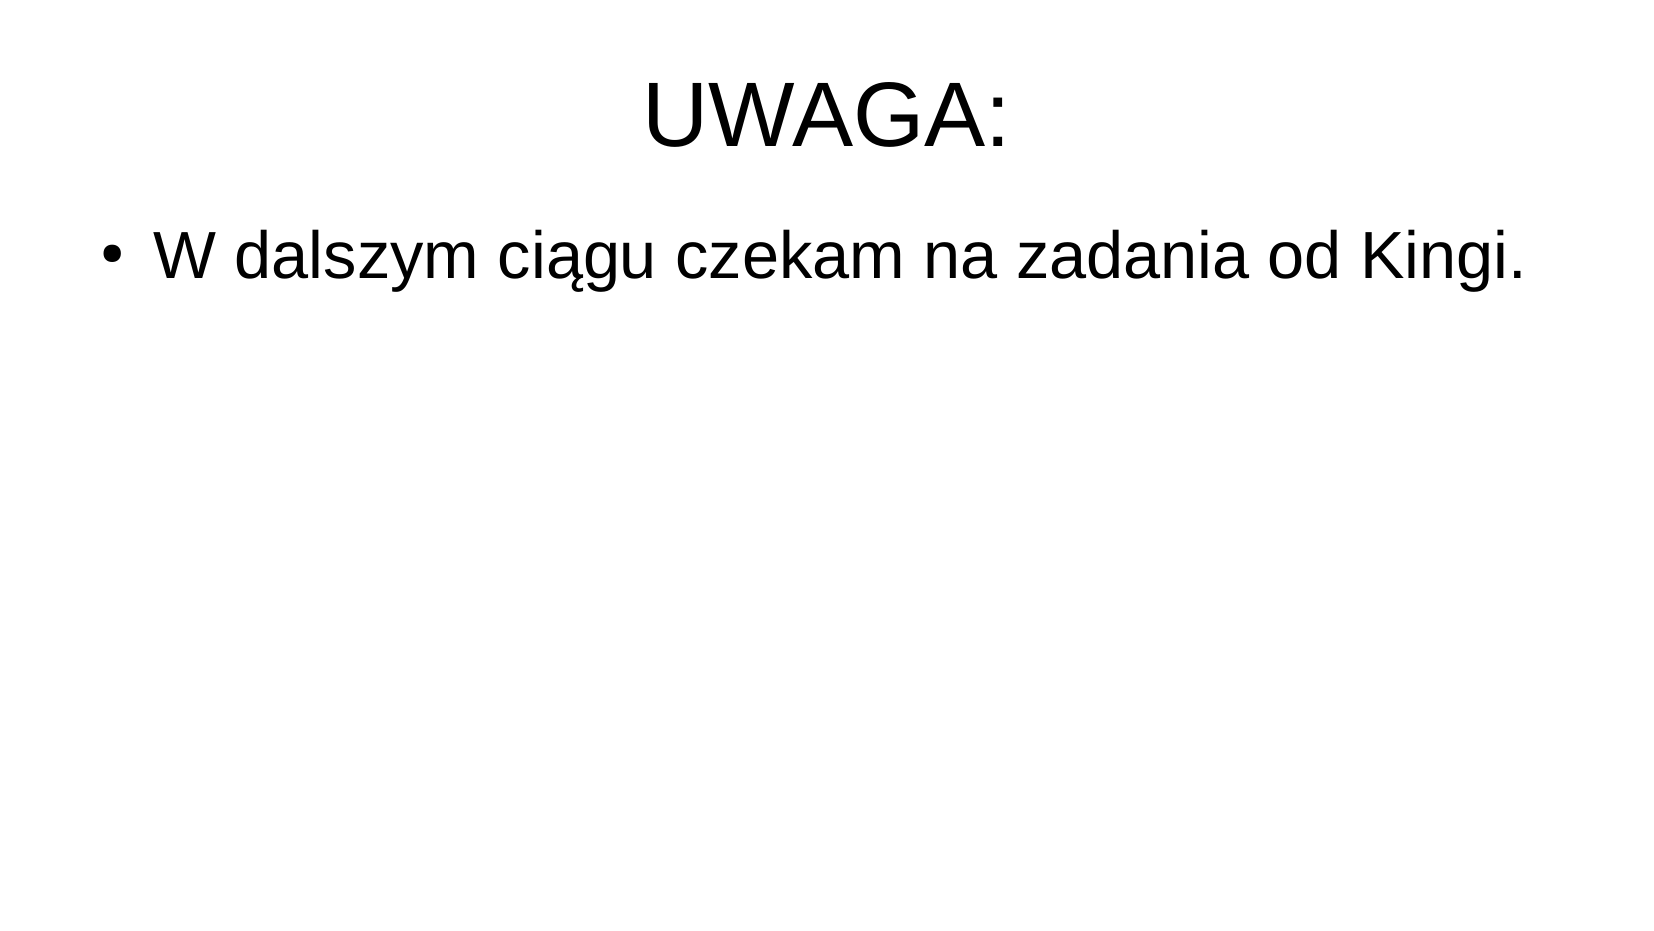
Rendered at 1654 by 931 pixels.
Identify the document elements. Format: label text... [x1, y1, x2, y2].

title UWAGA: [82, 37, 1571, 193]
list W dalszym ciągu czekam na zadania od Kingi. [82, 217, 1571, 758]
